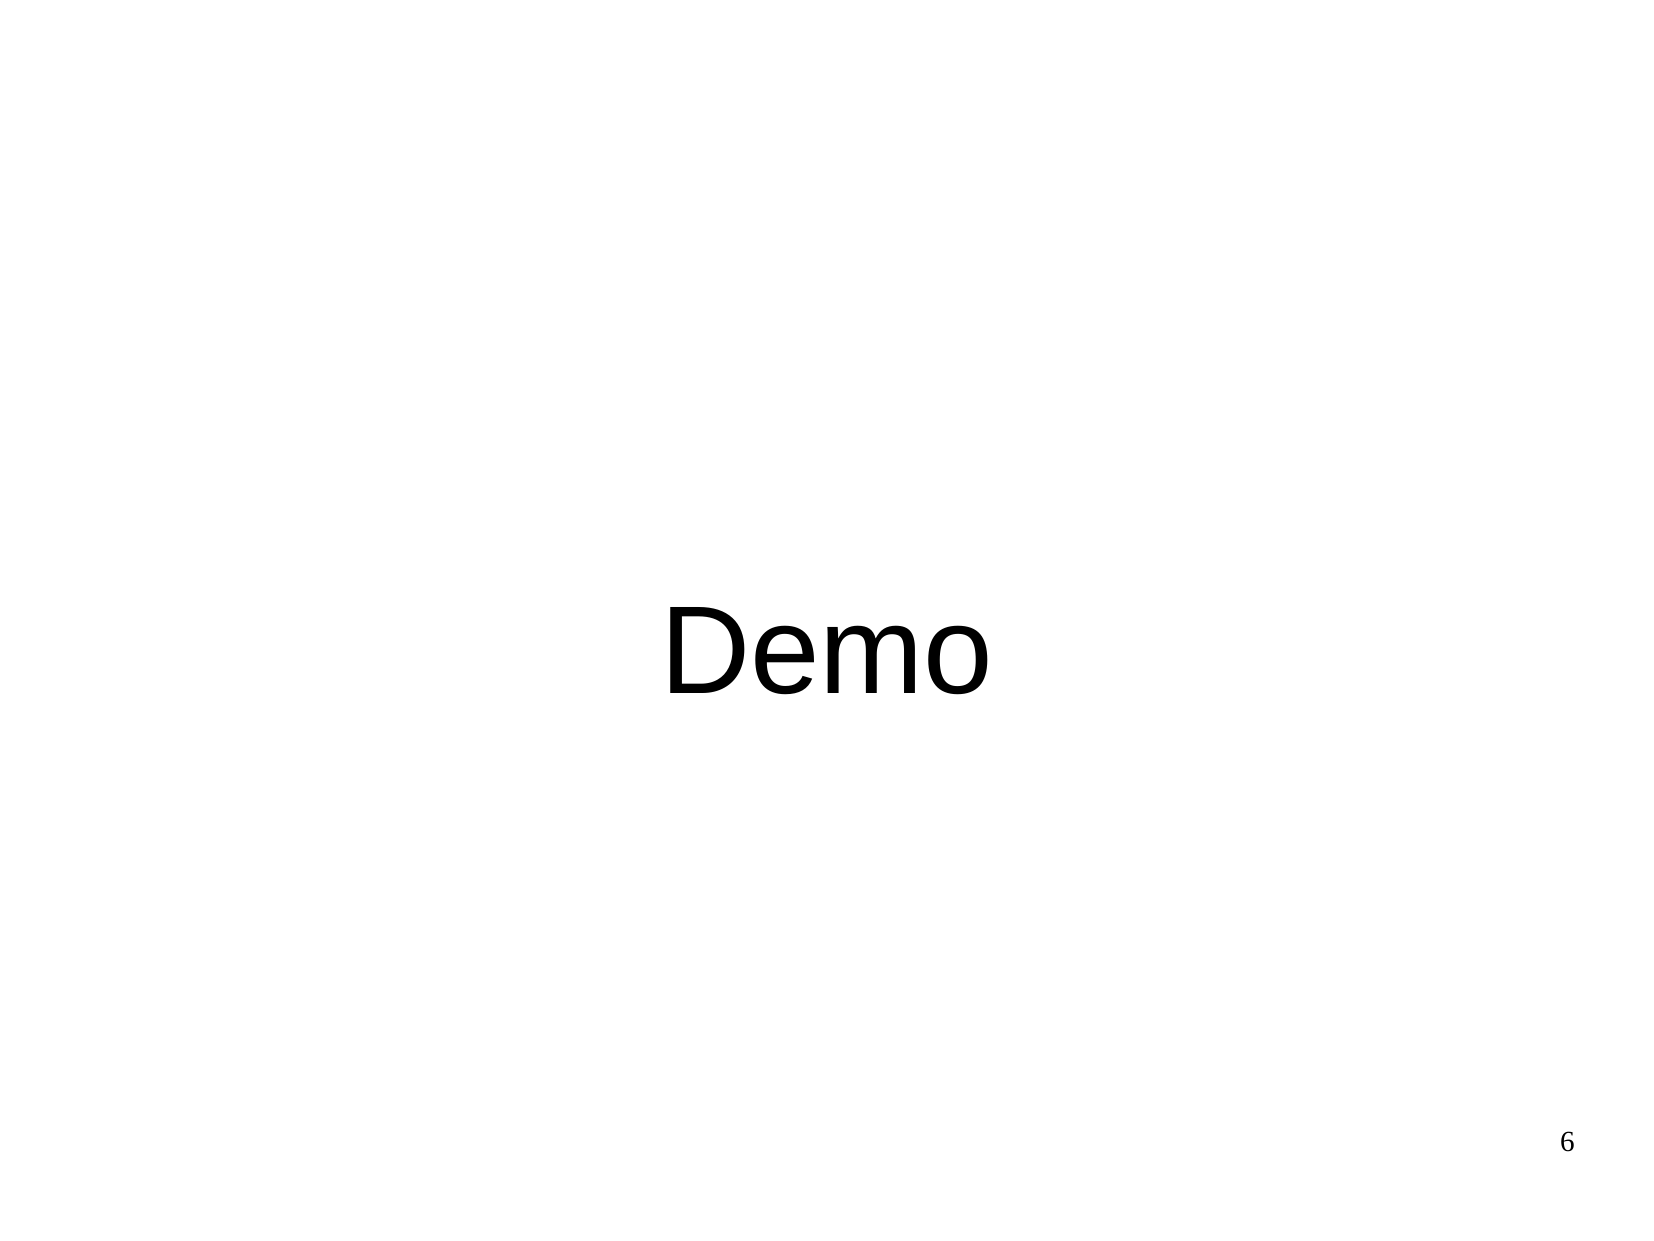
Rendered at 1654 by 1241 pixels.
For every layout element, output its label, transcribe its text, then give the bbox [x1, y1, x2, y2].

subtitle Demo [82, 290, 1571, 1010]
